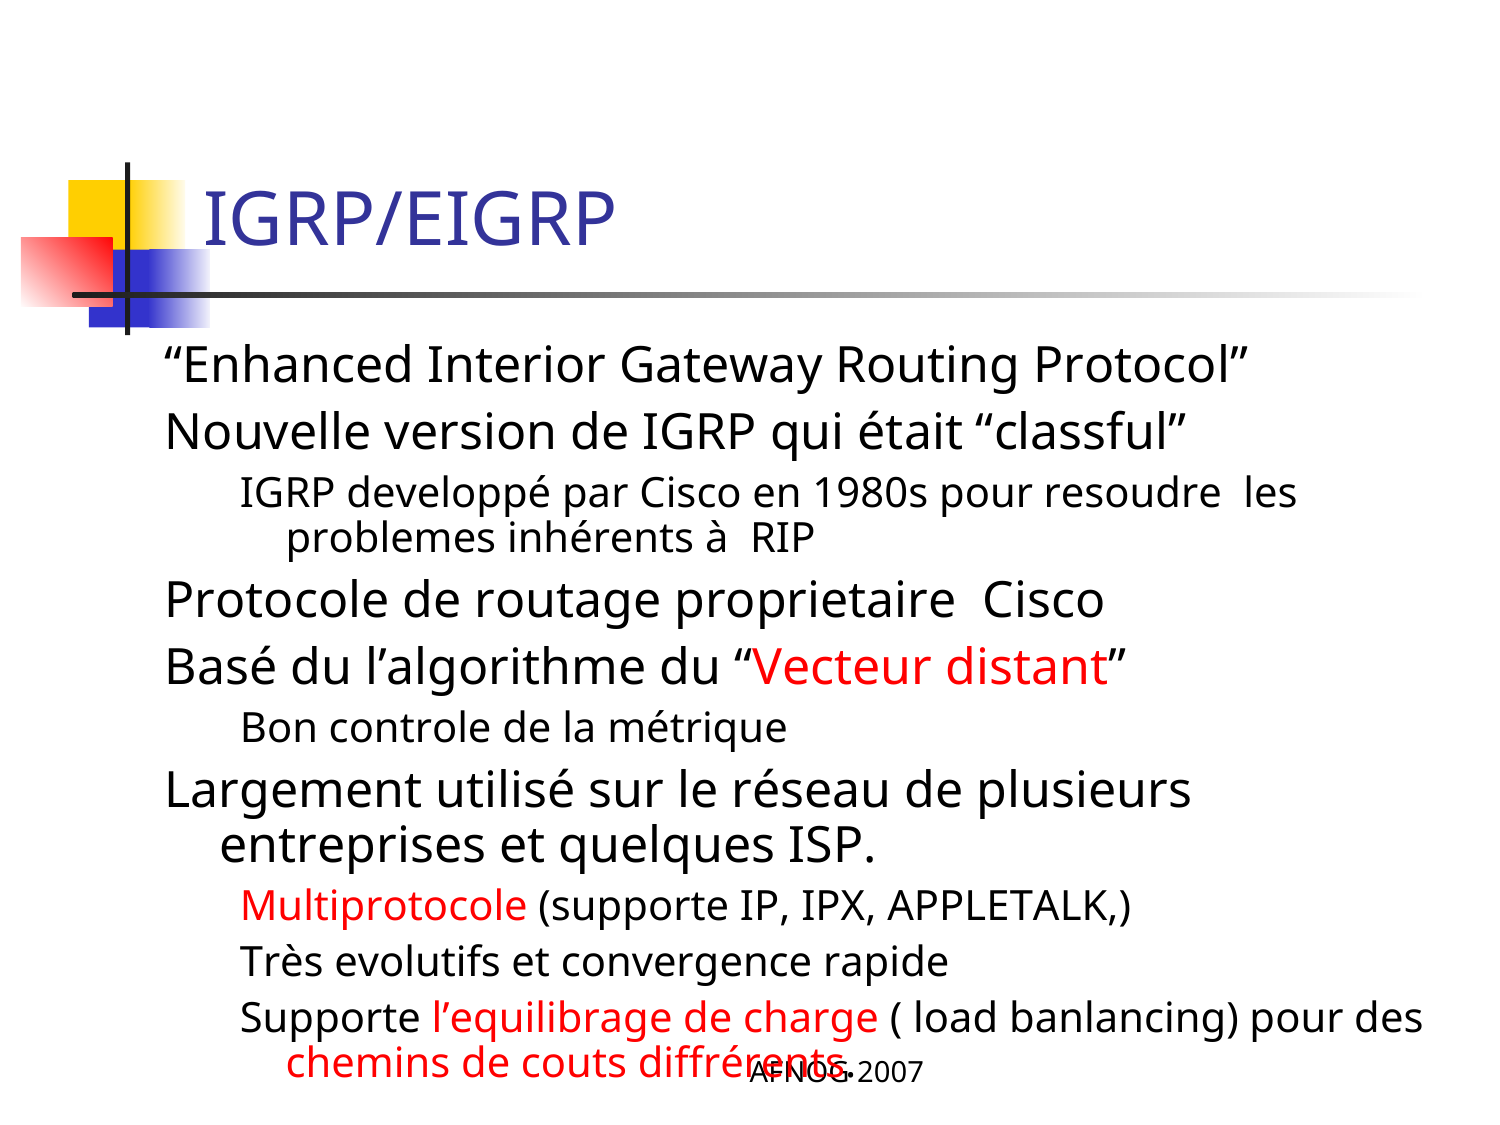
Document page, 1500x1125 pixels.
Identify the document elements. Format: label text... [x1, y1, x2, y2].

title IGRP/EIGRP [188, 35, 1468, 276]
list “Enhanced Interior Gateway Routing Protocol” Nouvelle version de IGRP qui était “classful” IGRP developpé par Cisco en 1980s pour resoudre les problemes inhérents à RIP Protocole de routage proprietaire Cisco Basé du l’algorithme du “Vecteur distant” Bon controle de la métrique Largement utilisé sur le réseau de plusieurs entreprises et quelques ISP. Multiprotocole (supporte IP, IPX, APPLETALK,) Très evolutifs et convergence rapide Supporte l’equilibrage de charge ( load banlancing) pour des chemins de couts diffrérents. [149, 330, 1469, 1071]
